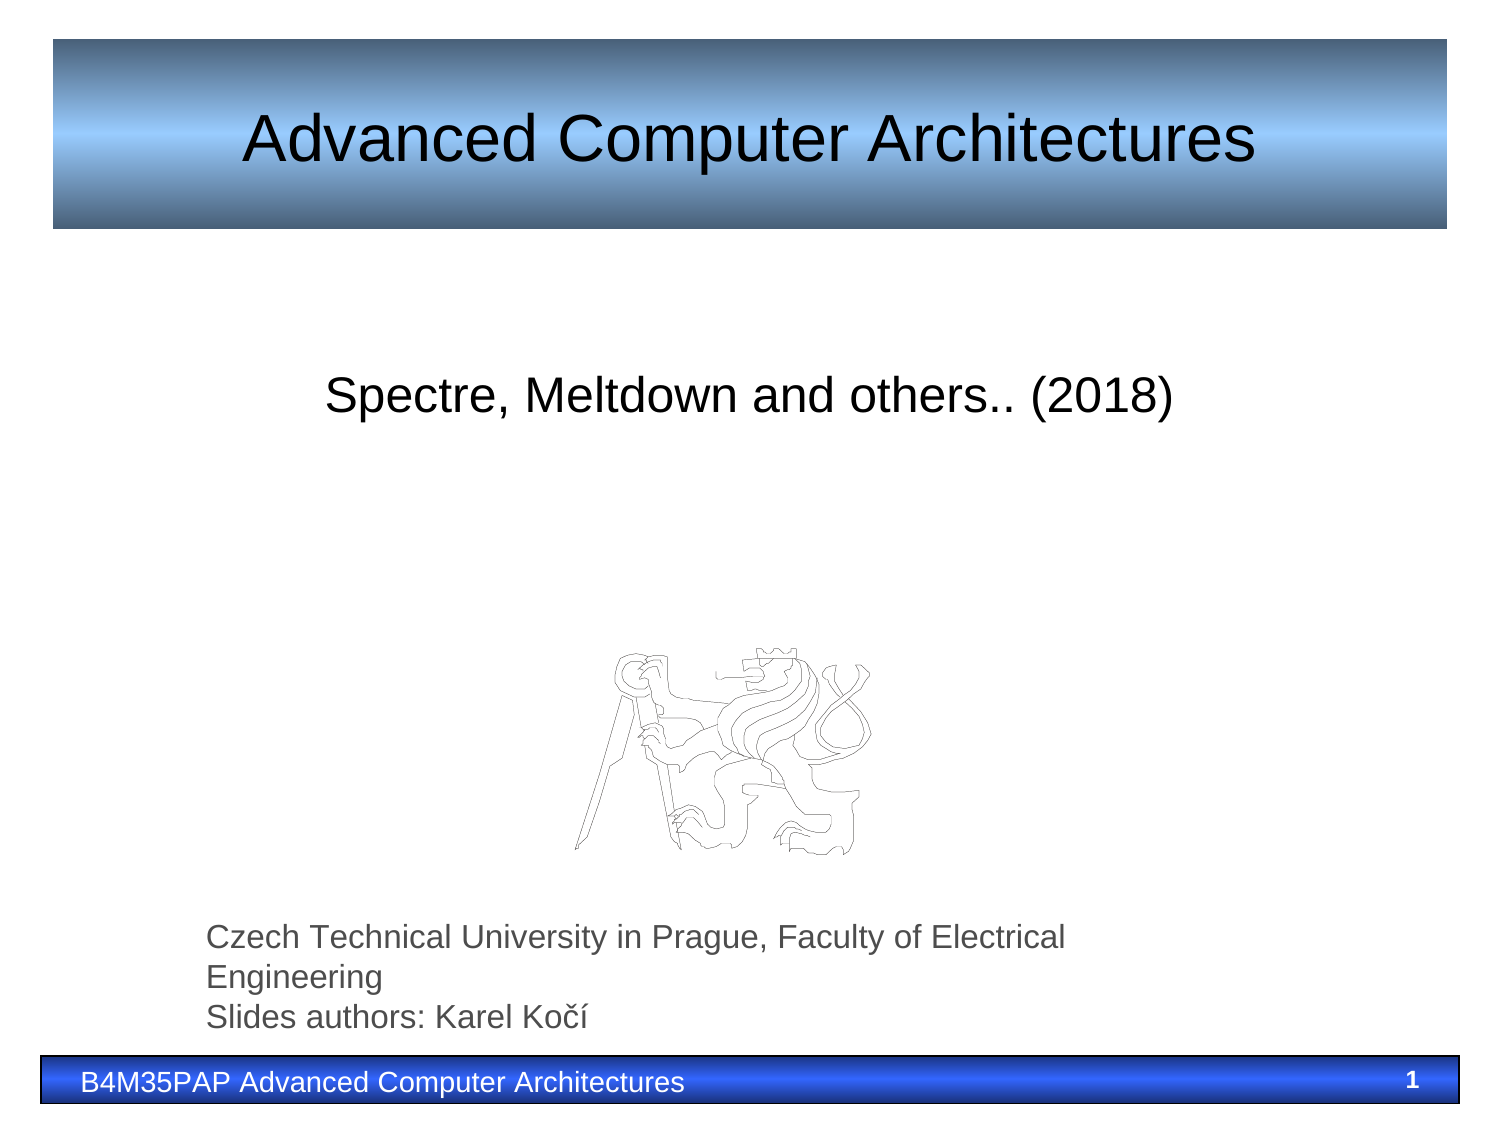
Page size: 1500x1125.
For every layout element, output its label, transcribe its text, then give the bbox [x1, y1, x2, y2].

chart [571, 645, 877, 862]
text_box Advanced Computer Architectures [53, 39, 1447, 229]
text_box Spectre, Meltdown and others.. (2018) [53, 355, 1447, 431]
text_box Czech Technical University in Prague, Faculty of Electrical Engineering Slides authors: Karel Kočí [191, 907, 1270, 1043]
